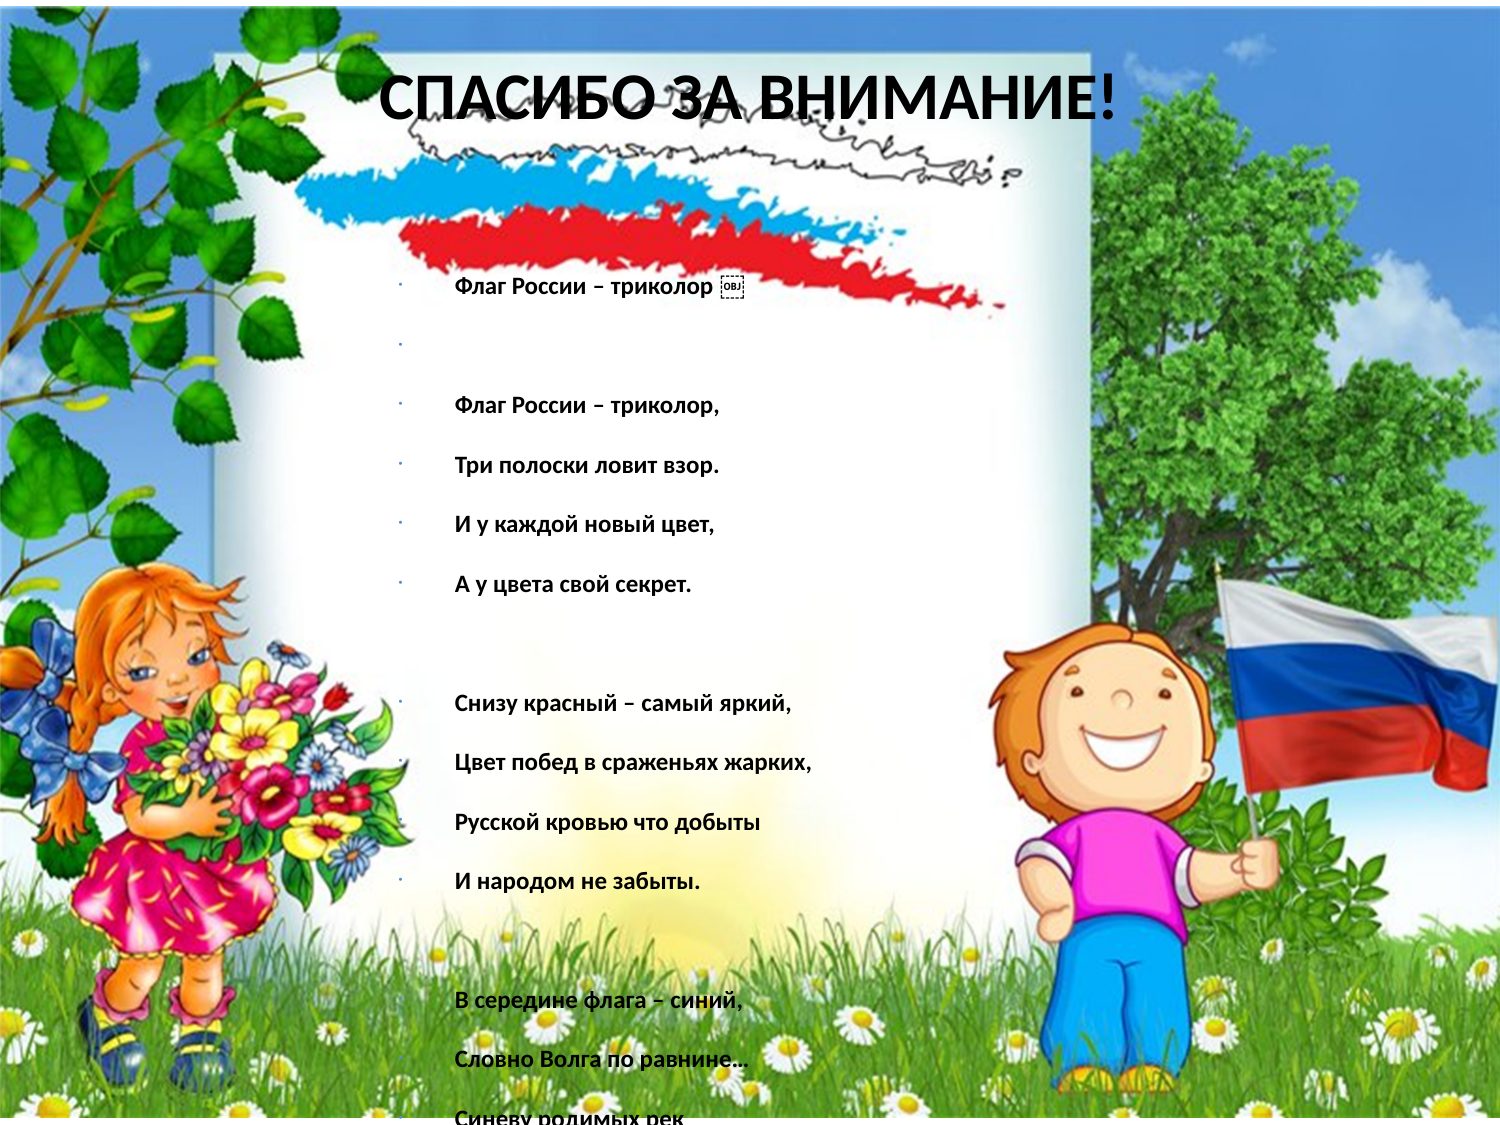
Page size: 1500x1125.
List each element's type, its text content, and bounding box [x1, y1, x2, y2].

picture [0, 6, 1500, 1118]
title СПАСИБО ЗА ВНИМАНИЕ! [75, 45, 1425, 233]
list Флаг России – триколор ￼ Флаг России – триколор, Три полоски ловит взор. И у каждой новый цвет, А у цвета свой секрет. Снизу красный – самый яркий, Цвет побед в сраженьях жарких, Русской кровью что добыты И народом не забыты. В середине флага – синий, Словно Волга по равнине… Синеву родимых рек Любит русский человек. Сверху, словно облака, Цвет снегов и молока. Чистый белый – мира цвет, Говорит он – войнам нет! (И. Агеева) [383, 262, 975, 1005]
